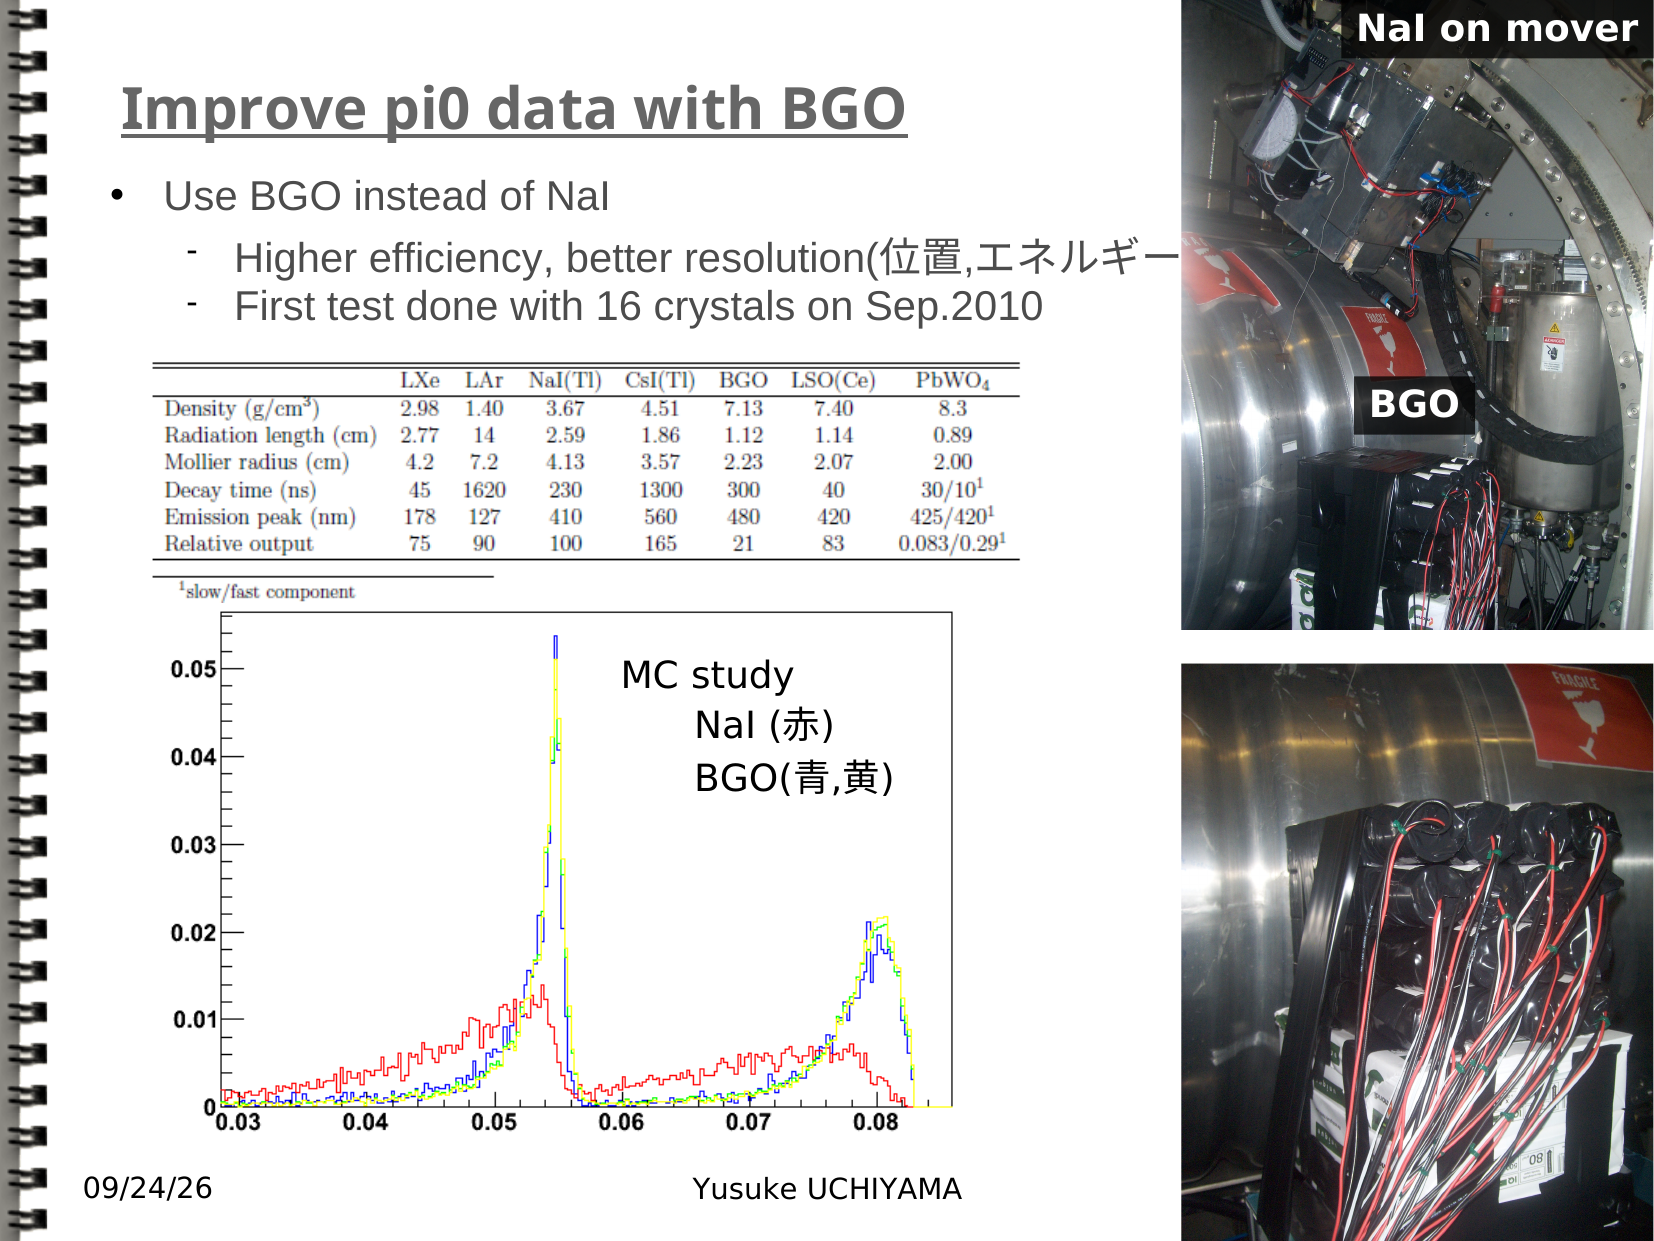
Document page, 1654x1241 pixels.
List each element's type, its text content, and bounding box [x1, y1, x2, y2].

title Improve pi0 data with BGO [121, 43, 1181, 169]
text_box MC study NaI (赤) BGO(青,黄) [605, 647, 910, 797]
picture [0, 0, 1654, 1241]
text_box BGO [1354, 376, 1476, 435]
text_box NaI on mover [1341, 0, 1654, 59]
list Use BGO instead of NaI Higher efficiency, better resolution(位置,エネルギー) First test done with 16 crystals on Sep.2010 [92, 174, 1571, 1109]
